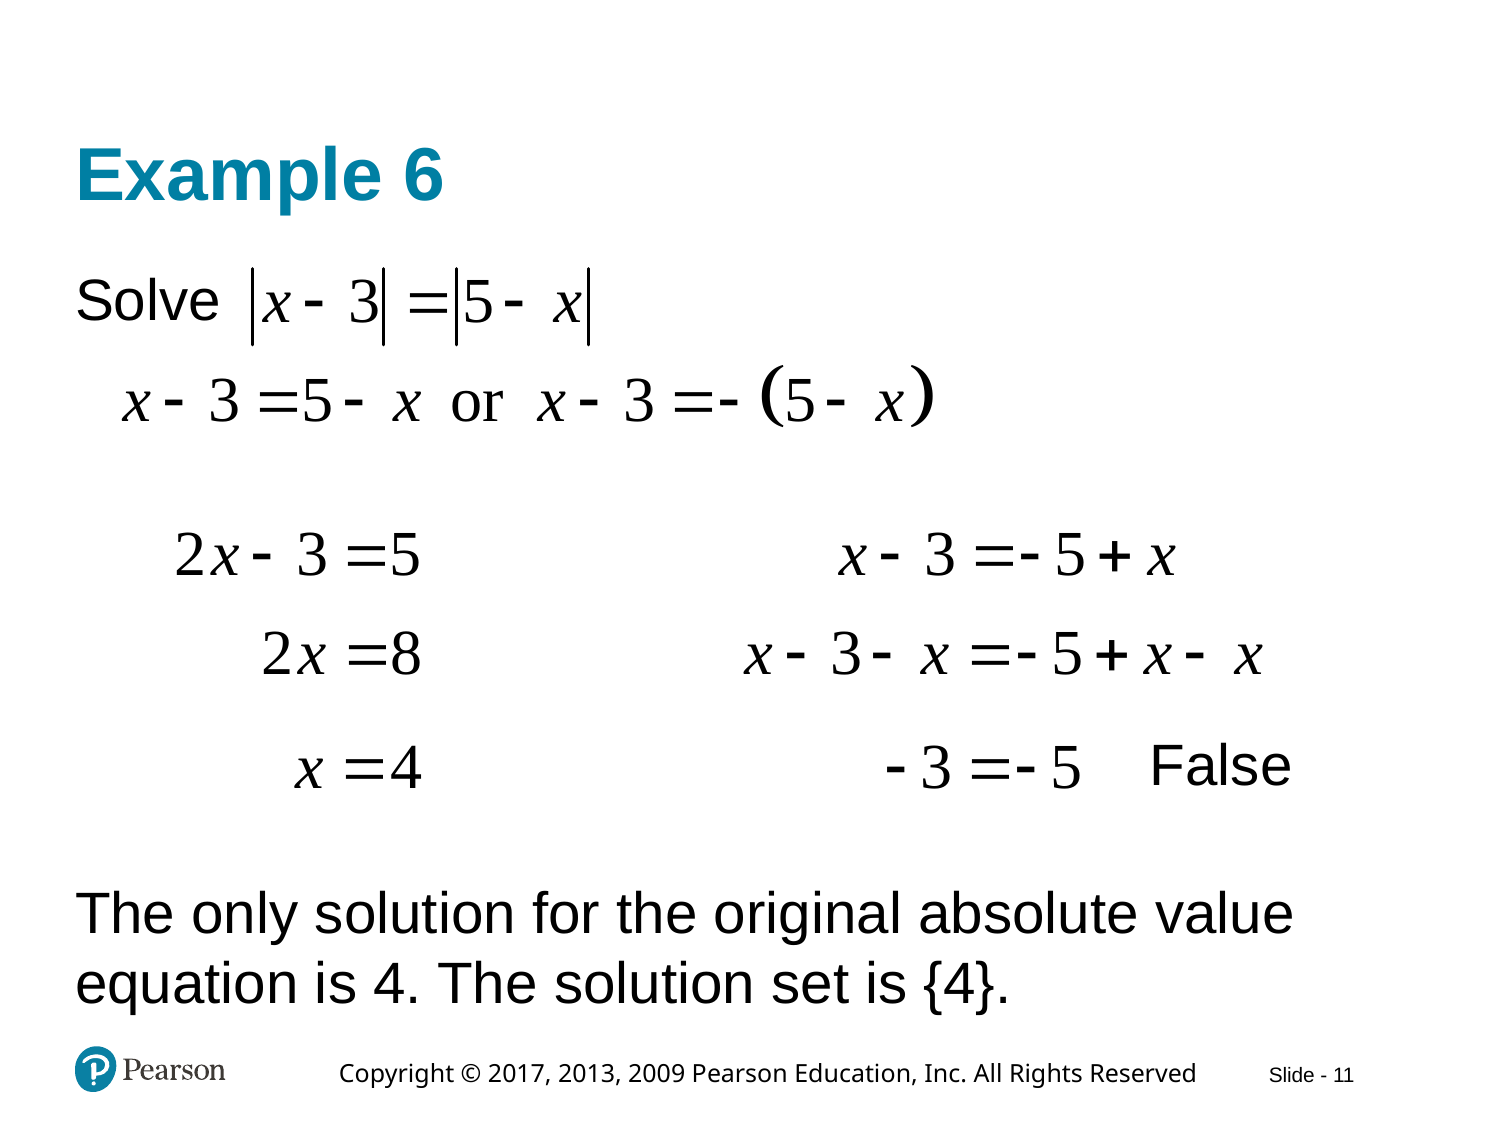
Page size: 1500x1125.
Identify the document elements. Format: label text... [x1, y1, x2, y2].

chart [257, 625, 424, 682]
chart [288, 739, 427, 796]
chart [170, 526, 425, 583]
list False [1149, 727, 1300, 795]
chart [115, 359, 933, 452]
list Solve [75, 262, 225, 325]
chart [881, 739, 1084, 796]
chart [245, 263, 597, 350]
list The only solution for the original absolute value equation is 4. The solution set is {4}. [75, 875, 1425, 1025]
title Example 6 [75, 35, 1425, 216]
chart [737, 625, 1268, 682]
chart [831, 526, 1180, 584]
